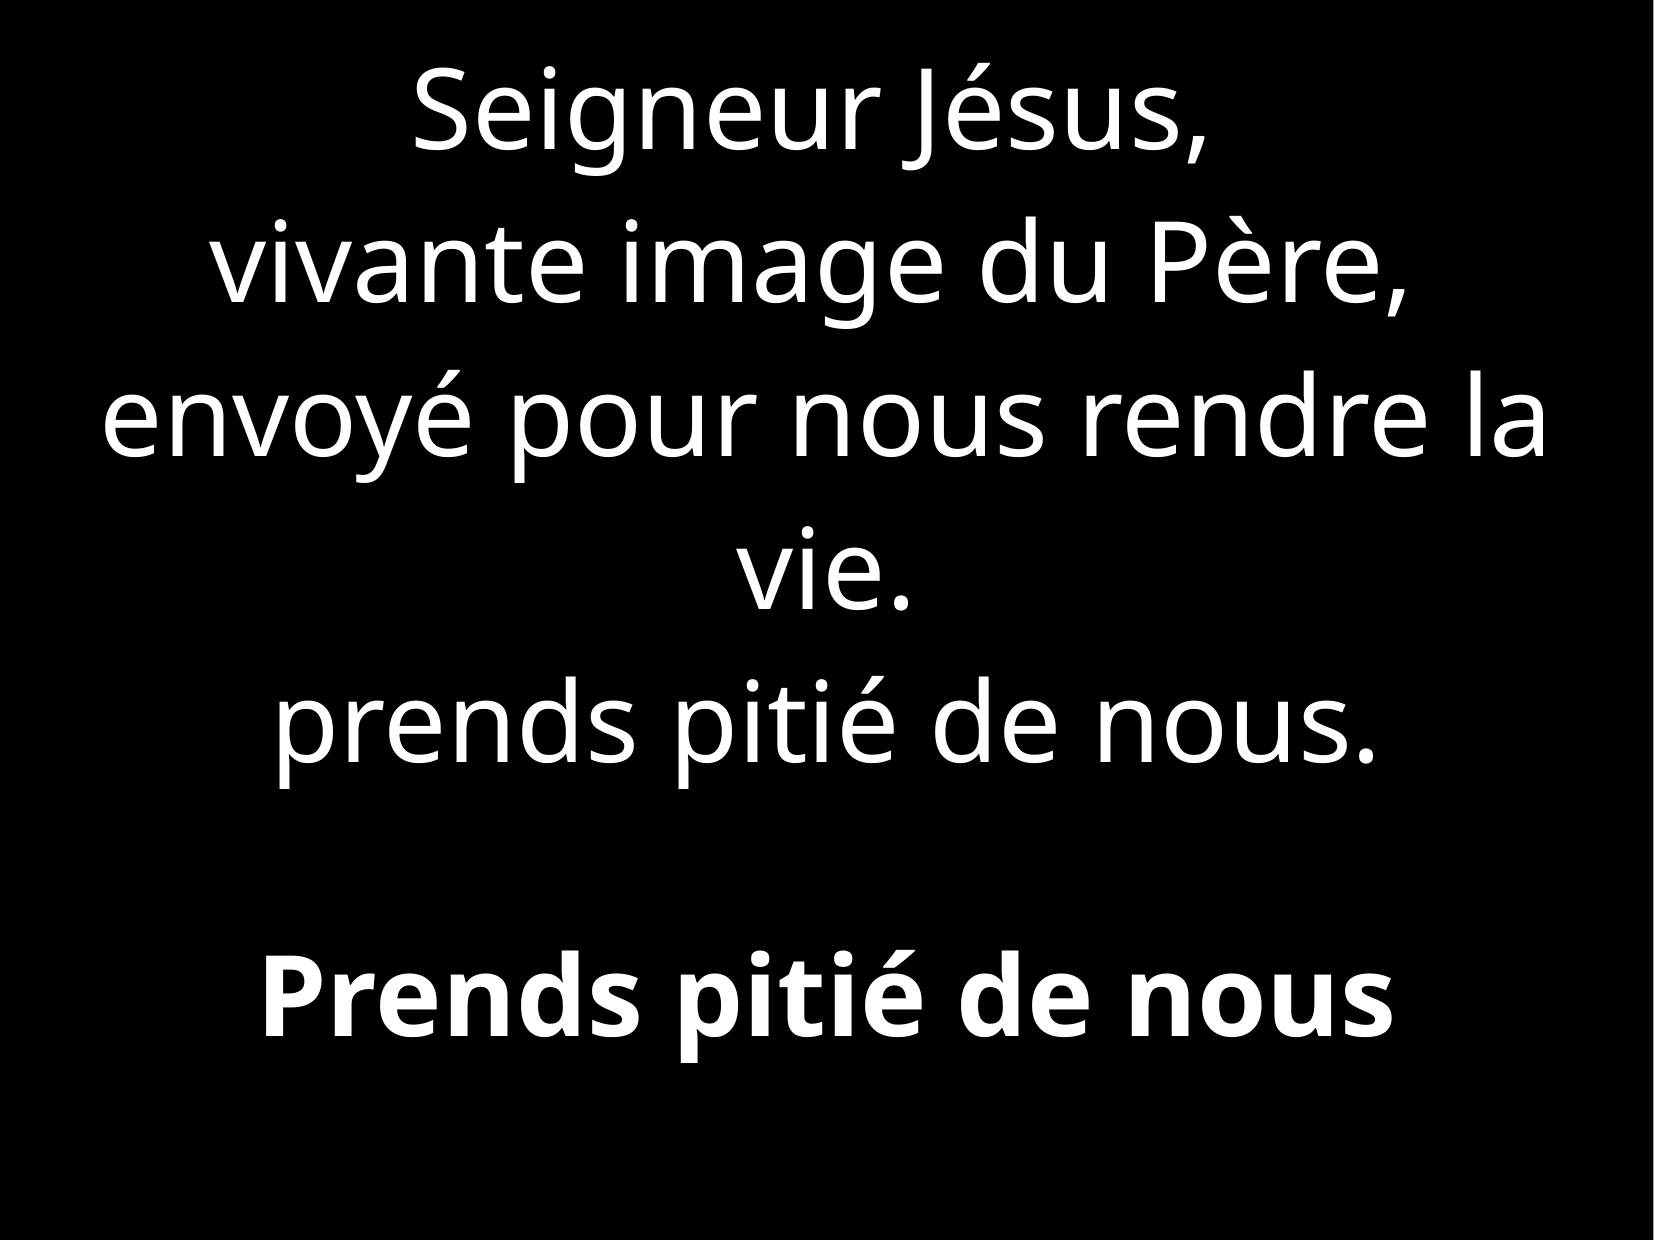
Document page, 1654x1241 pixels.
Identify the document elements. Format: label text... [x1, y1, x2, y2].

list Seigneur Jésus, vivante image du Père, envoyé pour nous rendre la vie. prends pitié de nous. Prends pitié de nous [0, 29, 1654, 1216]
